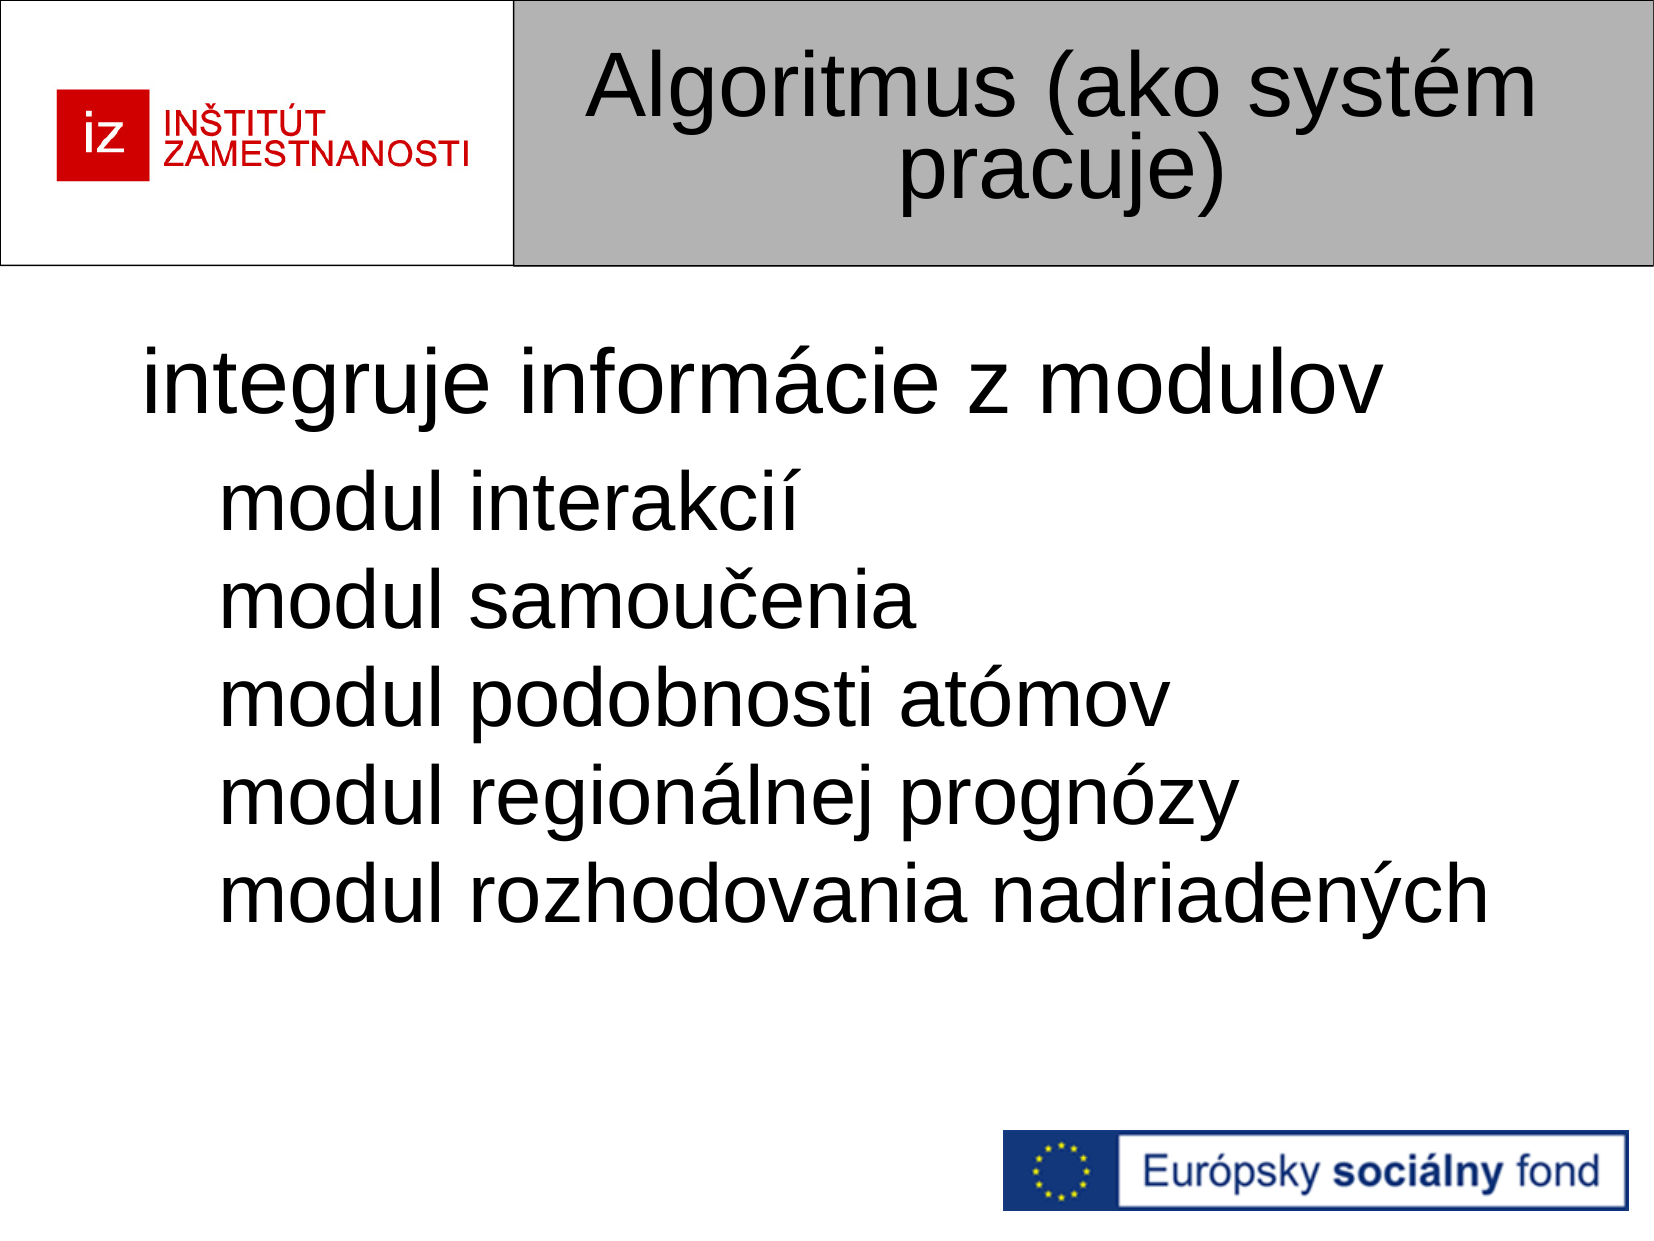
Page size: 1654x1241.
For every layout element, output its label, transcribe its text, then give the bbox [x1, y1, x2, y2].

picture [1003, 1130, 1629, 1211]
title Algoritmus (ako systém pracuje) [561, 37, 1565, 229]
picture [5, 8, 512, 257]
list integruje informácie z modulov modul interakcií modul samoučenia modul podobnosti atómov modul regionálnej prognózy modul rozhodovania nadriadených [124, 348, 1536, 1115]
